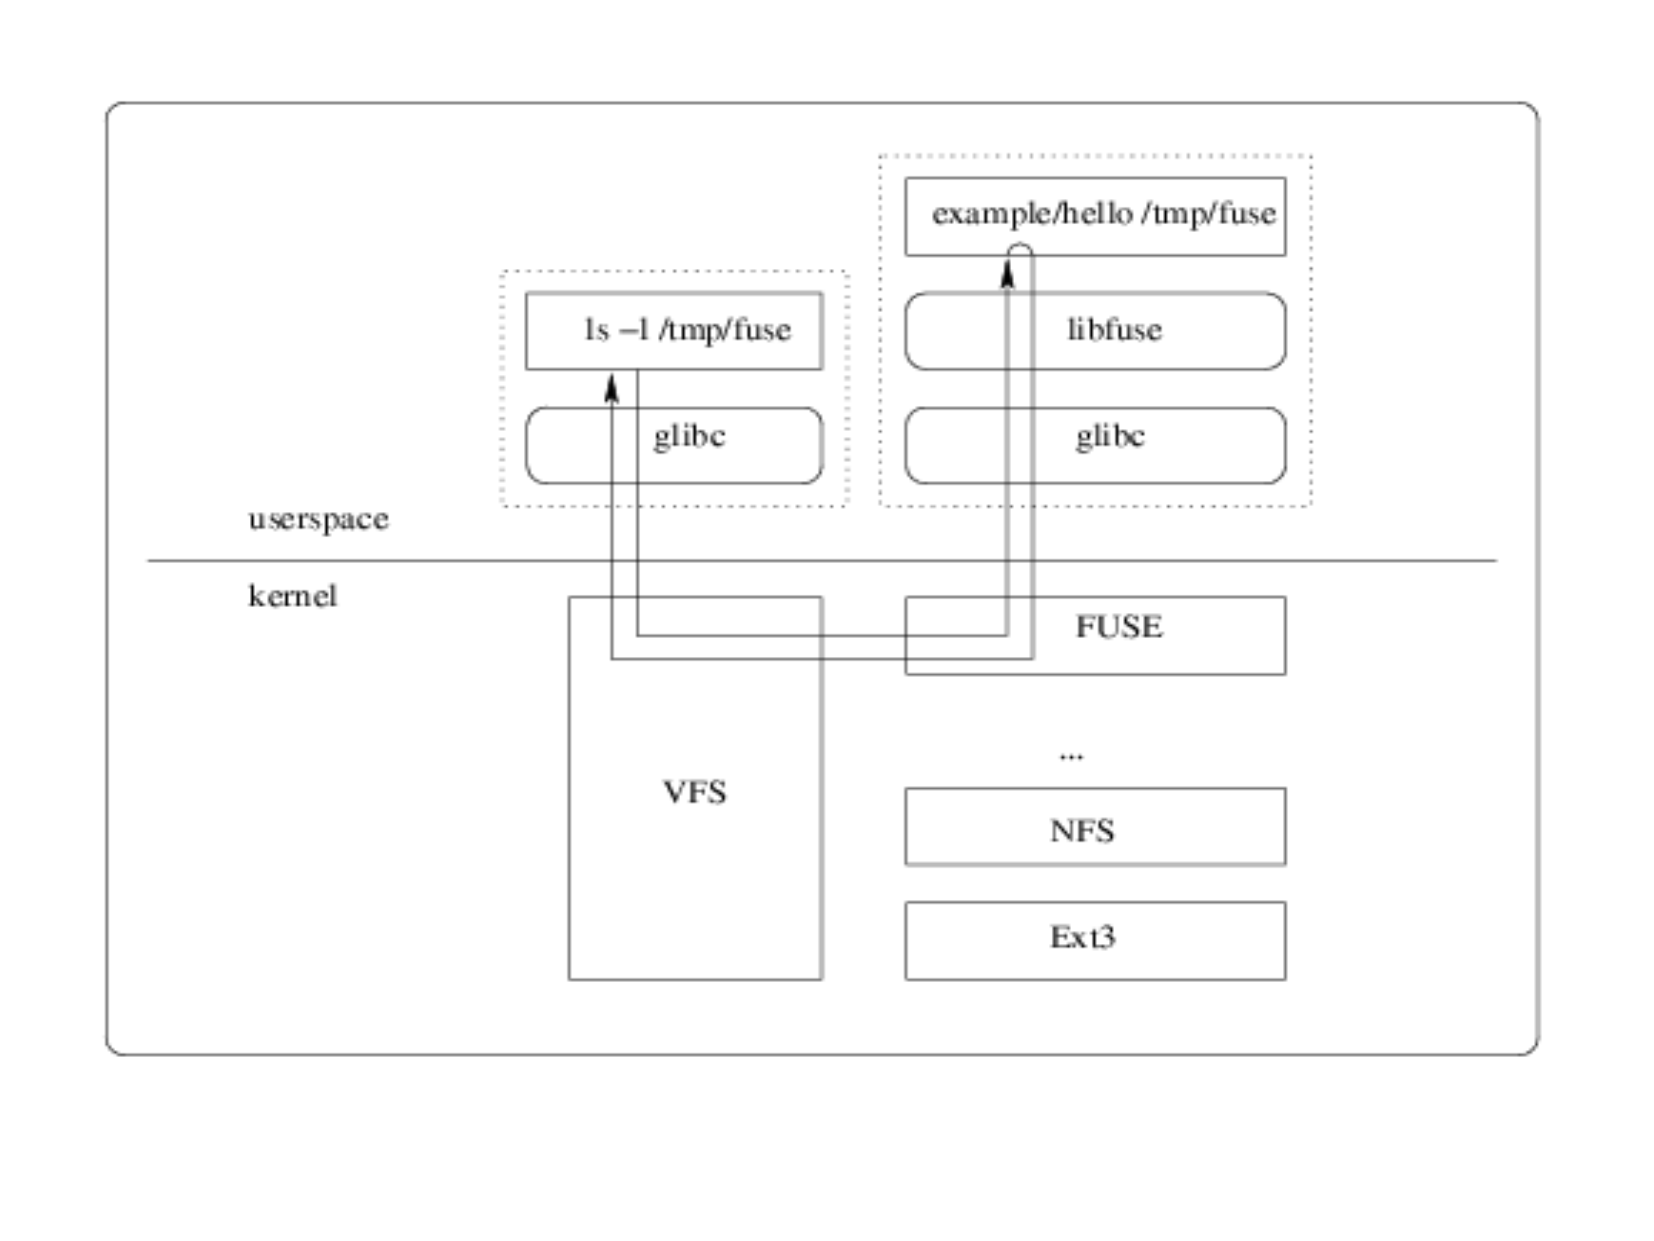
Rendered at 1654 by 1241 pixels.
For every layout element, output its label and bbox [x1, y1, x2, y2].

picture [75, 74, 1576, 1088]
